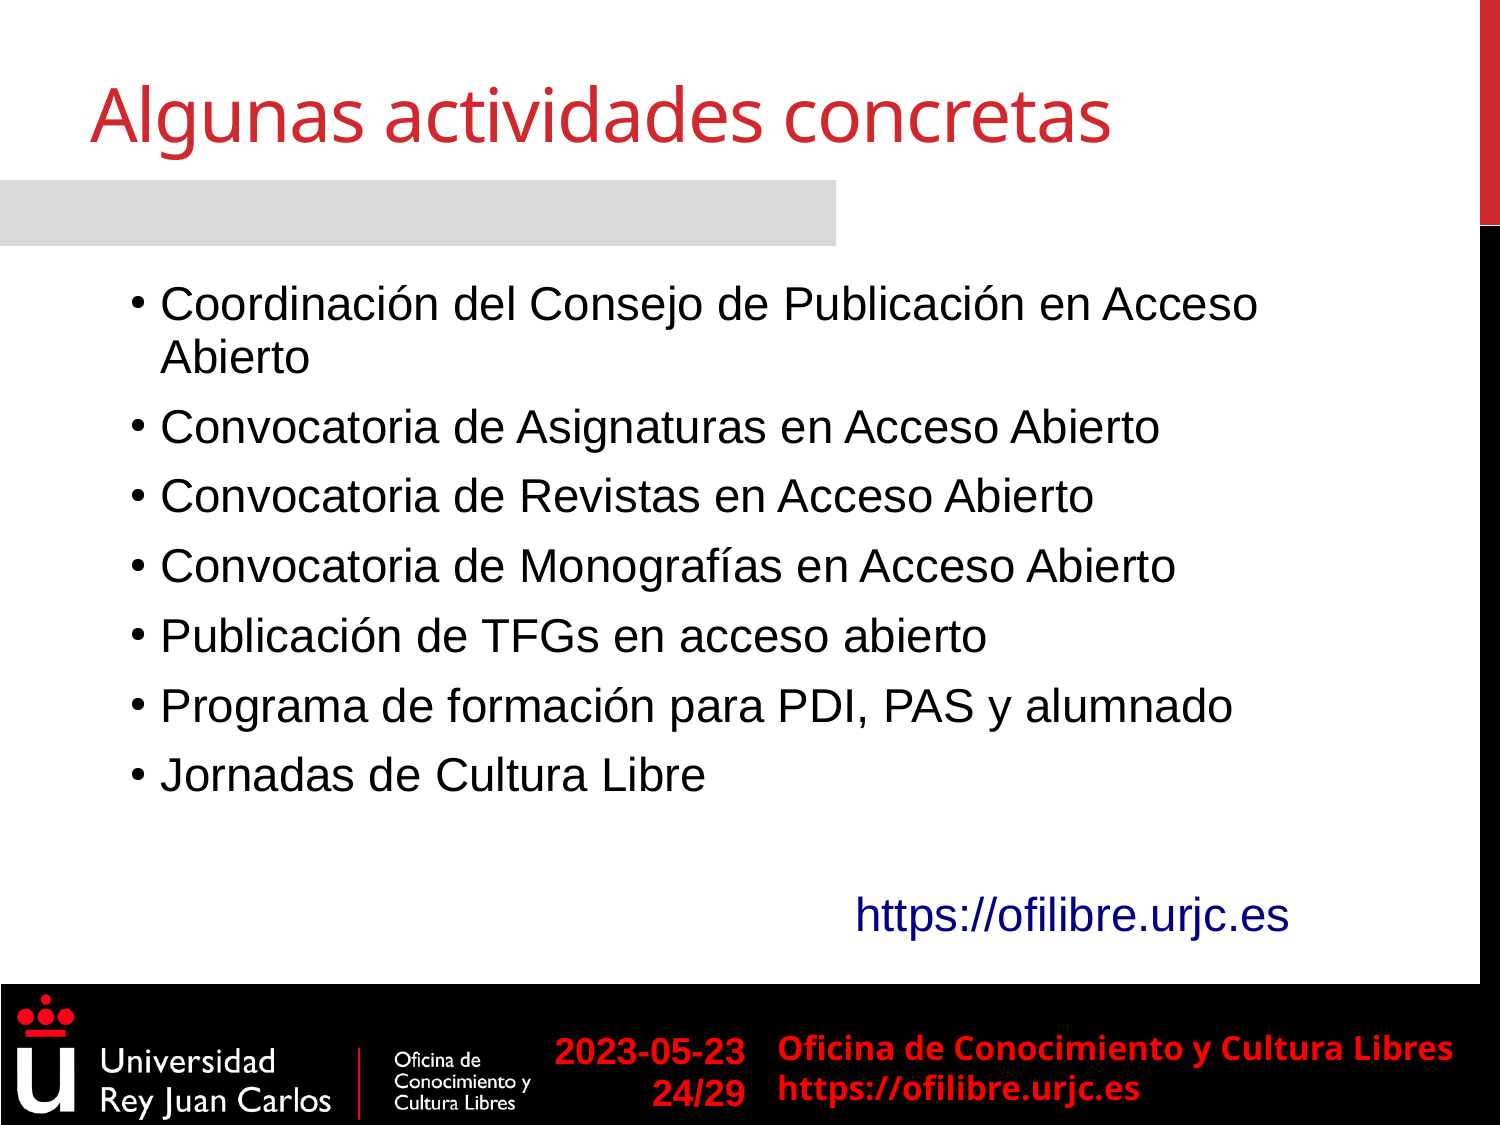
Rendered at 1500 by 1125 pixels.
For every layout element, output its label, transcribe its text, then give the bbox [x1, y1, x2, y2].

list Coordinación del Consejo de Publicación en Acceso Abierto Convocatoria de Asignaturas en Acceso Abierto Convocatoria de Revistas en Acceso Abierto Convocatoria de Monografías en Acceso Abierto Publicación de TFGs en acceso abierto Programa de formación para PDI, PAS y alumnado Jornadas de Cultura Libre https://ofilibre.urjc.es [105, 270, 1351, 961]
title [75, 15, 1425, 172]
text_box Algunas actividades concretas [0, 24, 1326, 172]
picture [17, 994, 531, 1120]
